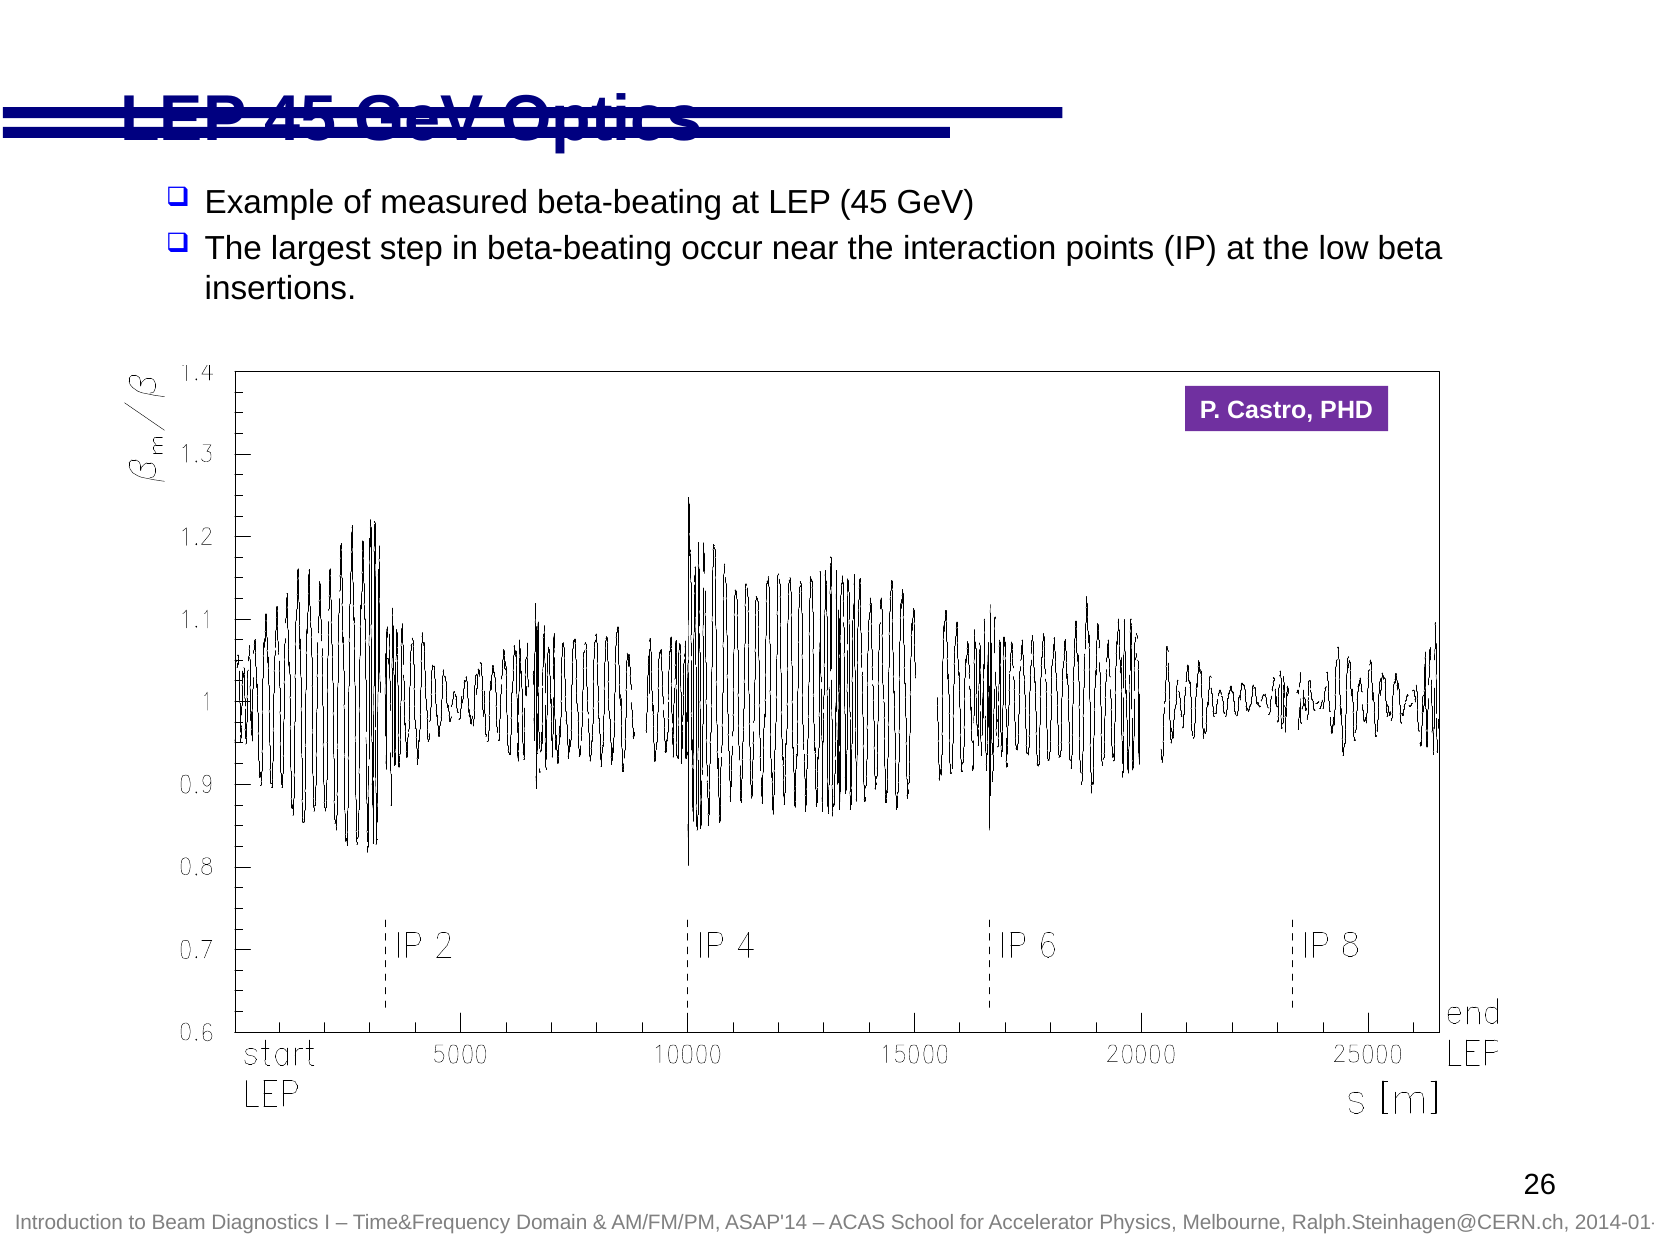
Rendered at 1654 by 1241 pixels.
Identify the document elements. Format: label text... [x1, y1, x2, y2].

text_box Example of measured beta-beating at LEP (45 GeV) The largest step in beta-beating occur near the interaction points (IP) at the low beta insertions. [151, 172, 1571, 314]
text_box P. Castro, PHD [1185, 385, 1389, 432]
picture [124, 365, 1498, 1128]
text_box <number> [1185, 1157, 1571, 1216]
title LEP 45 GeV Optics [82, 49, 1558, 180]
